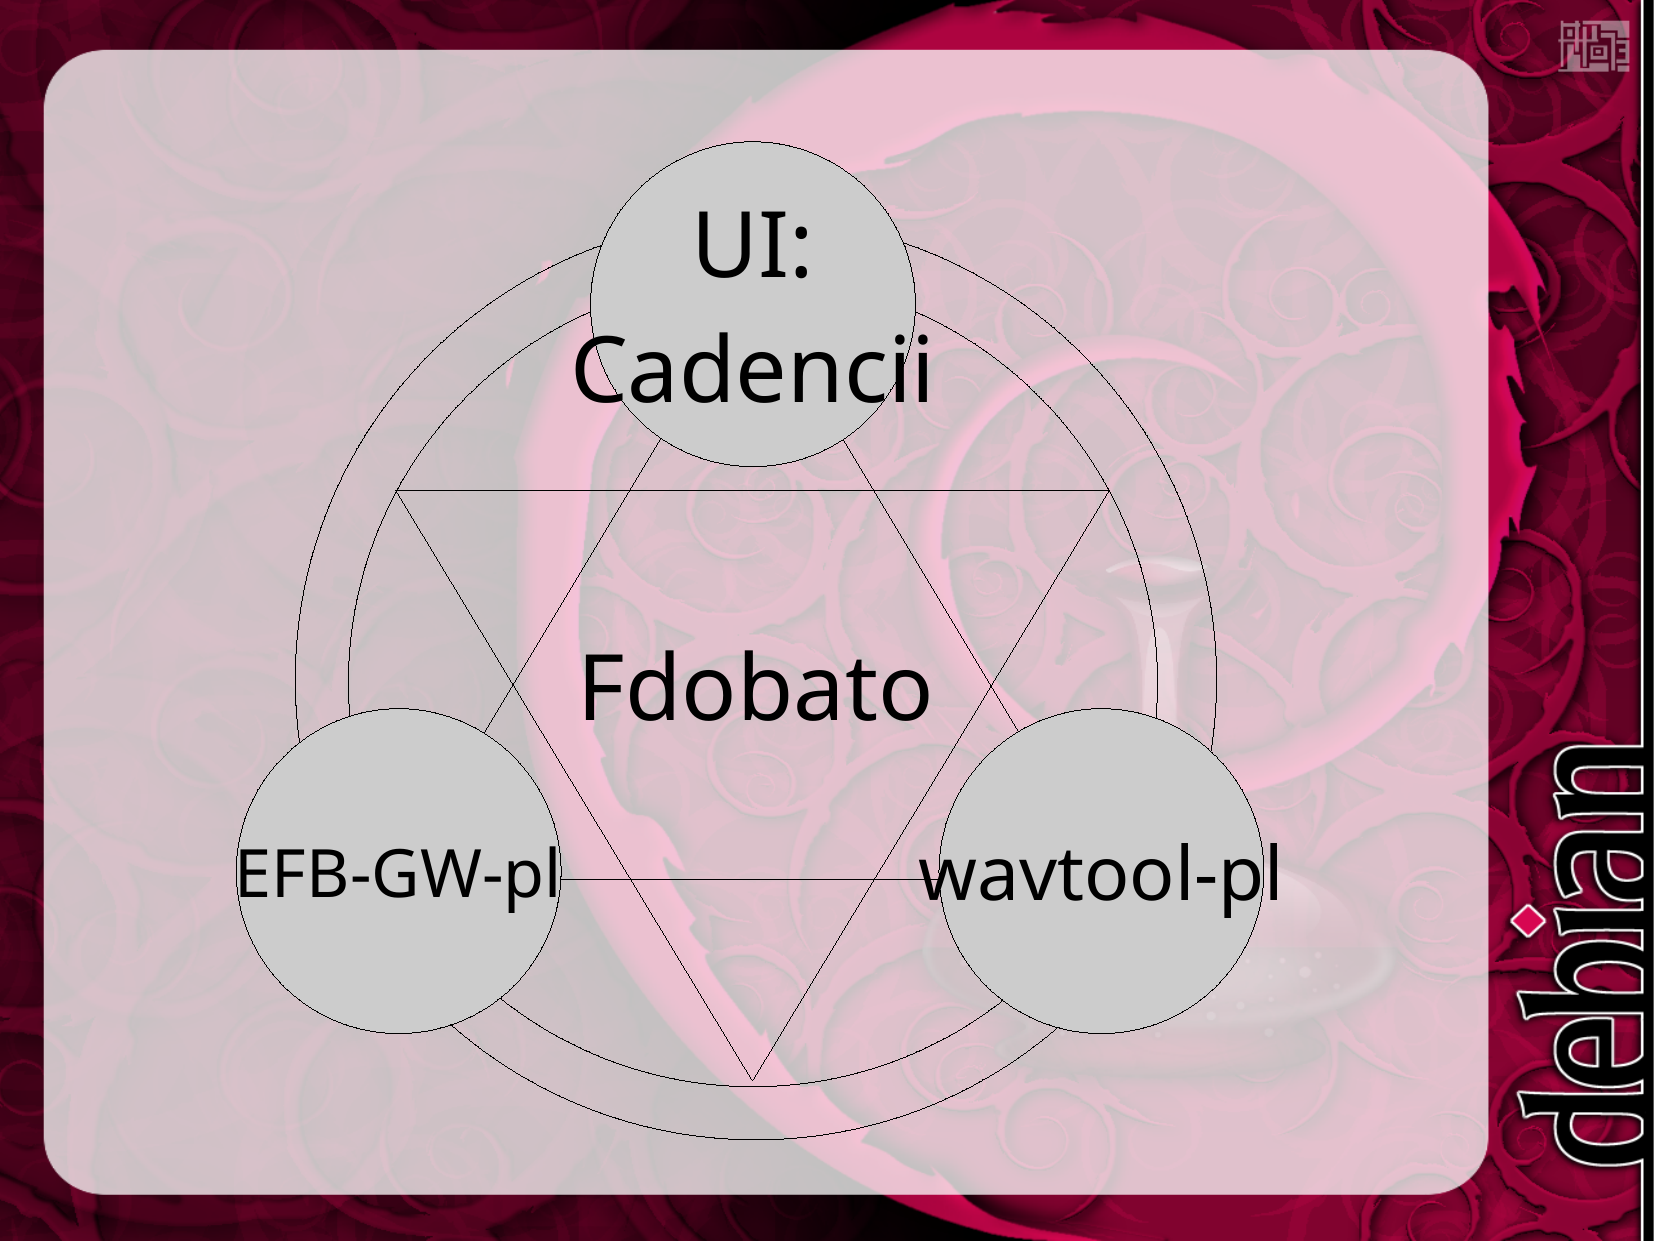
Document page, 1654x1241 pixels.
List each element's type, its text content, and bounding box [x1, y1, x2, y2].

text_box wavtool-pl [938, 708, 1264, 1034]
picture [0, 0, 1654, 1241]
title Fdobato [47, 580, 1465, 788]
text_box EFB-GW-pl [236, 708, 562, 1034]
text_box UI: Cadencii [590, 141, 916, 467]
